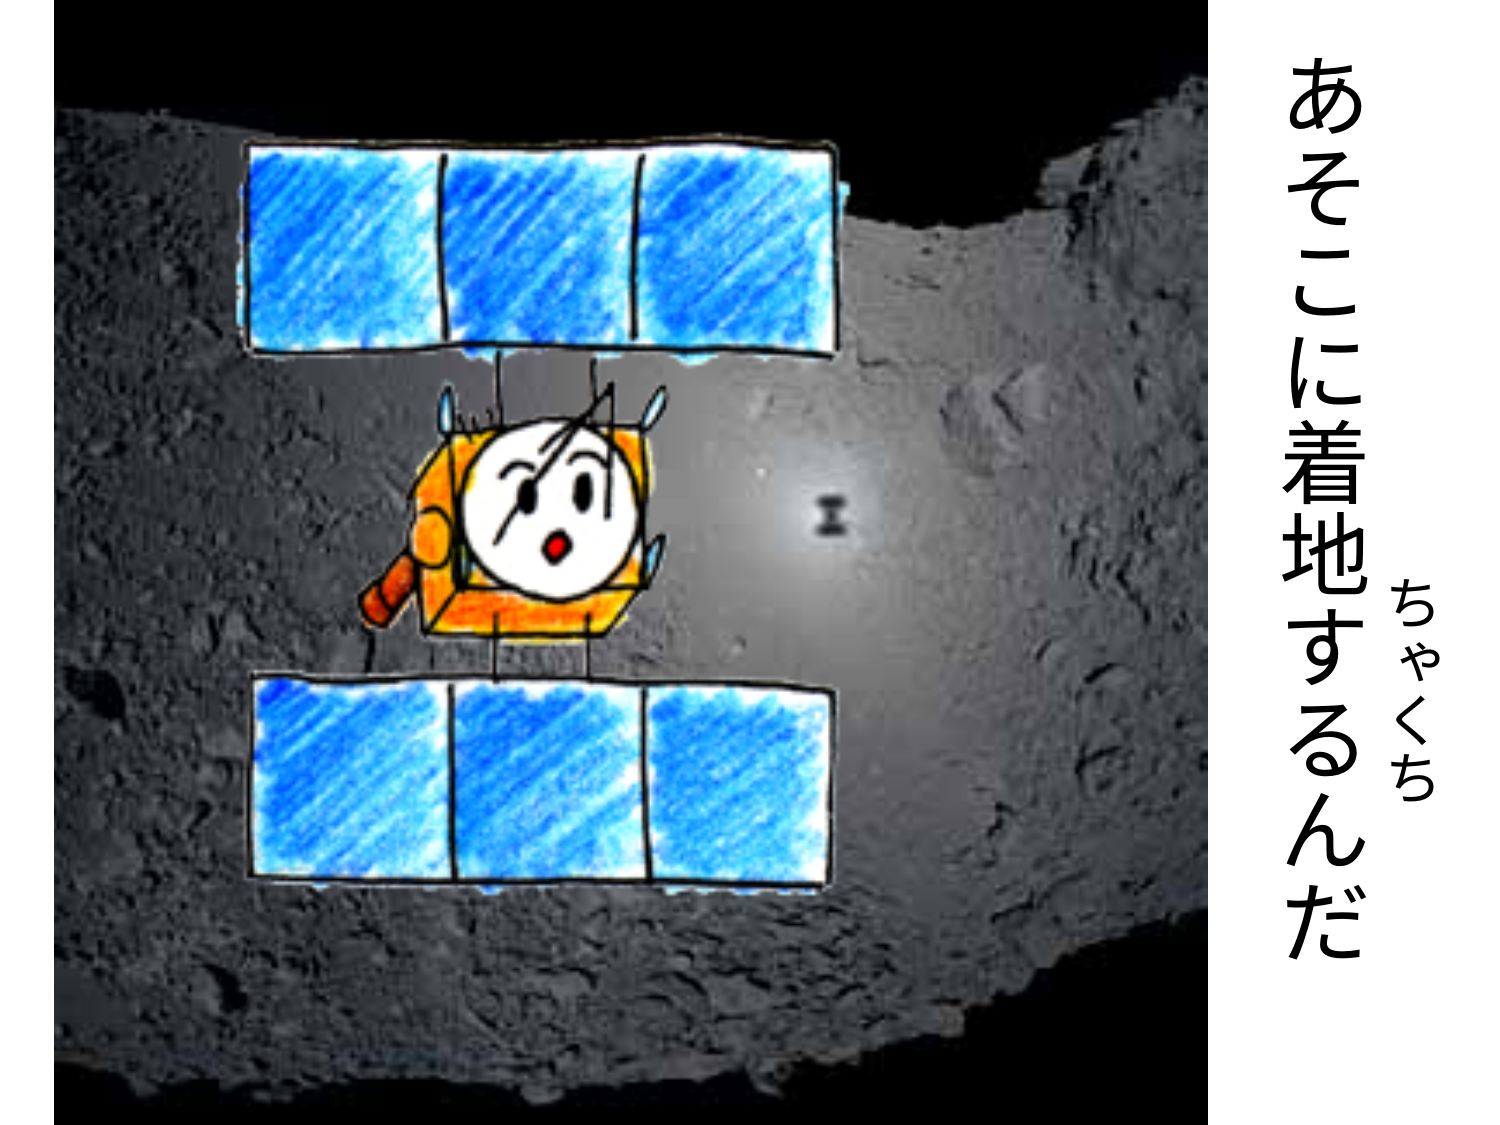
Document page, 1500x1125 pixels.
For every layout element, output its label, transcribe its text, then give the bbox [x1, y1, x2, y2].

text_box ちゃくち あそこに着地するんだ [1242, 35, 1455, 1055]
picture [54, 0, 1208, 1125]
